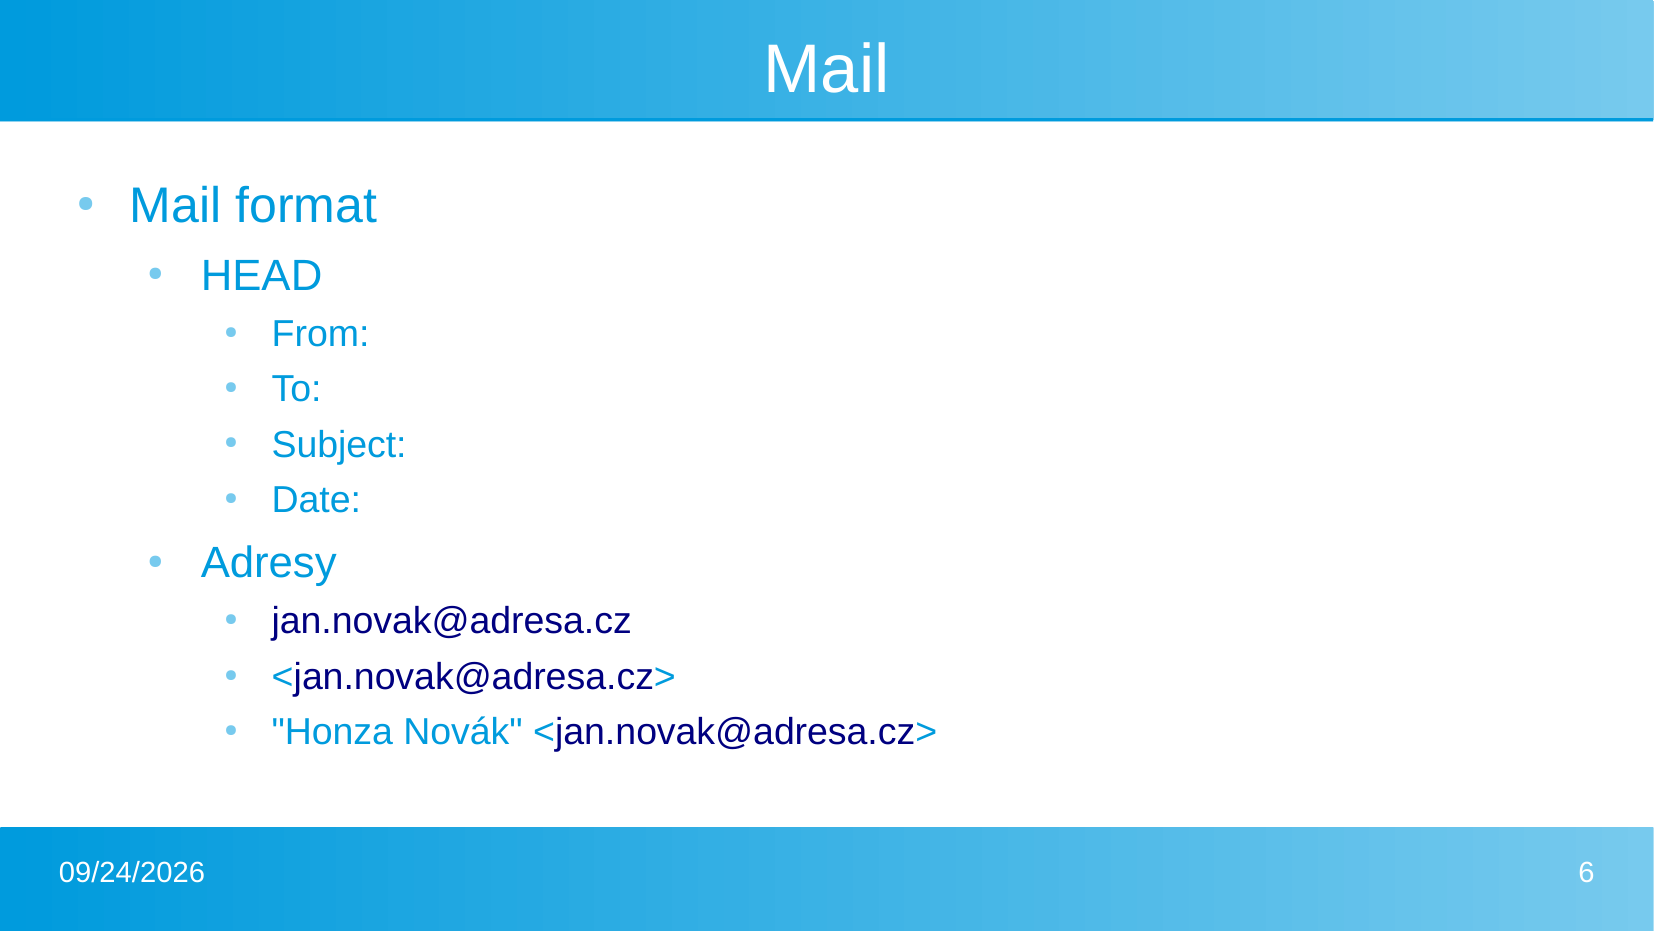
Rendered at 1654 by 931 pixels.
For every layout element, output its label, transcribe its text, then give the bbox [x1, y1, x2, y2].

title Mail [59, 29, 1595, 108]
list Mail format HEAD From: To: Subject: Date: Adresy jan.novak@adresa.cz <jan.novak@adresa.cz> "Honza Novák" <jan.novak@adresa.cz> [59, 177, 1595, 768]
